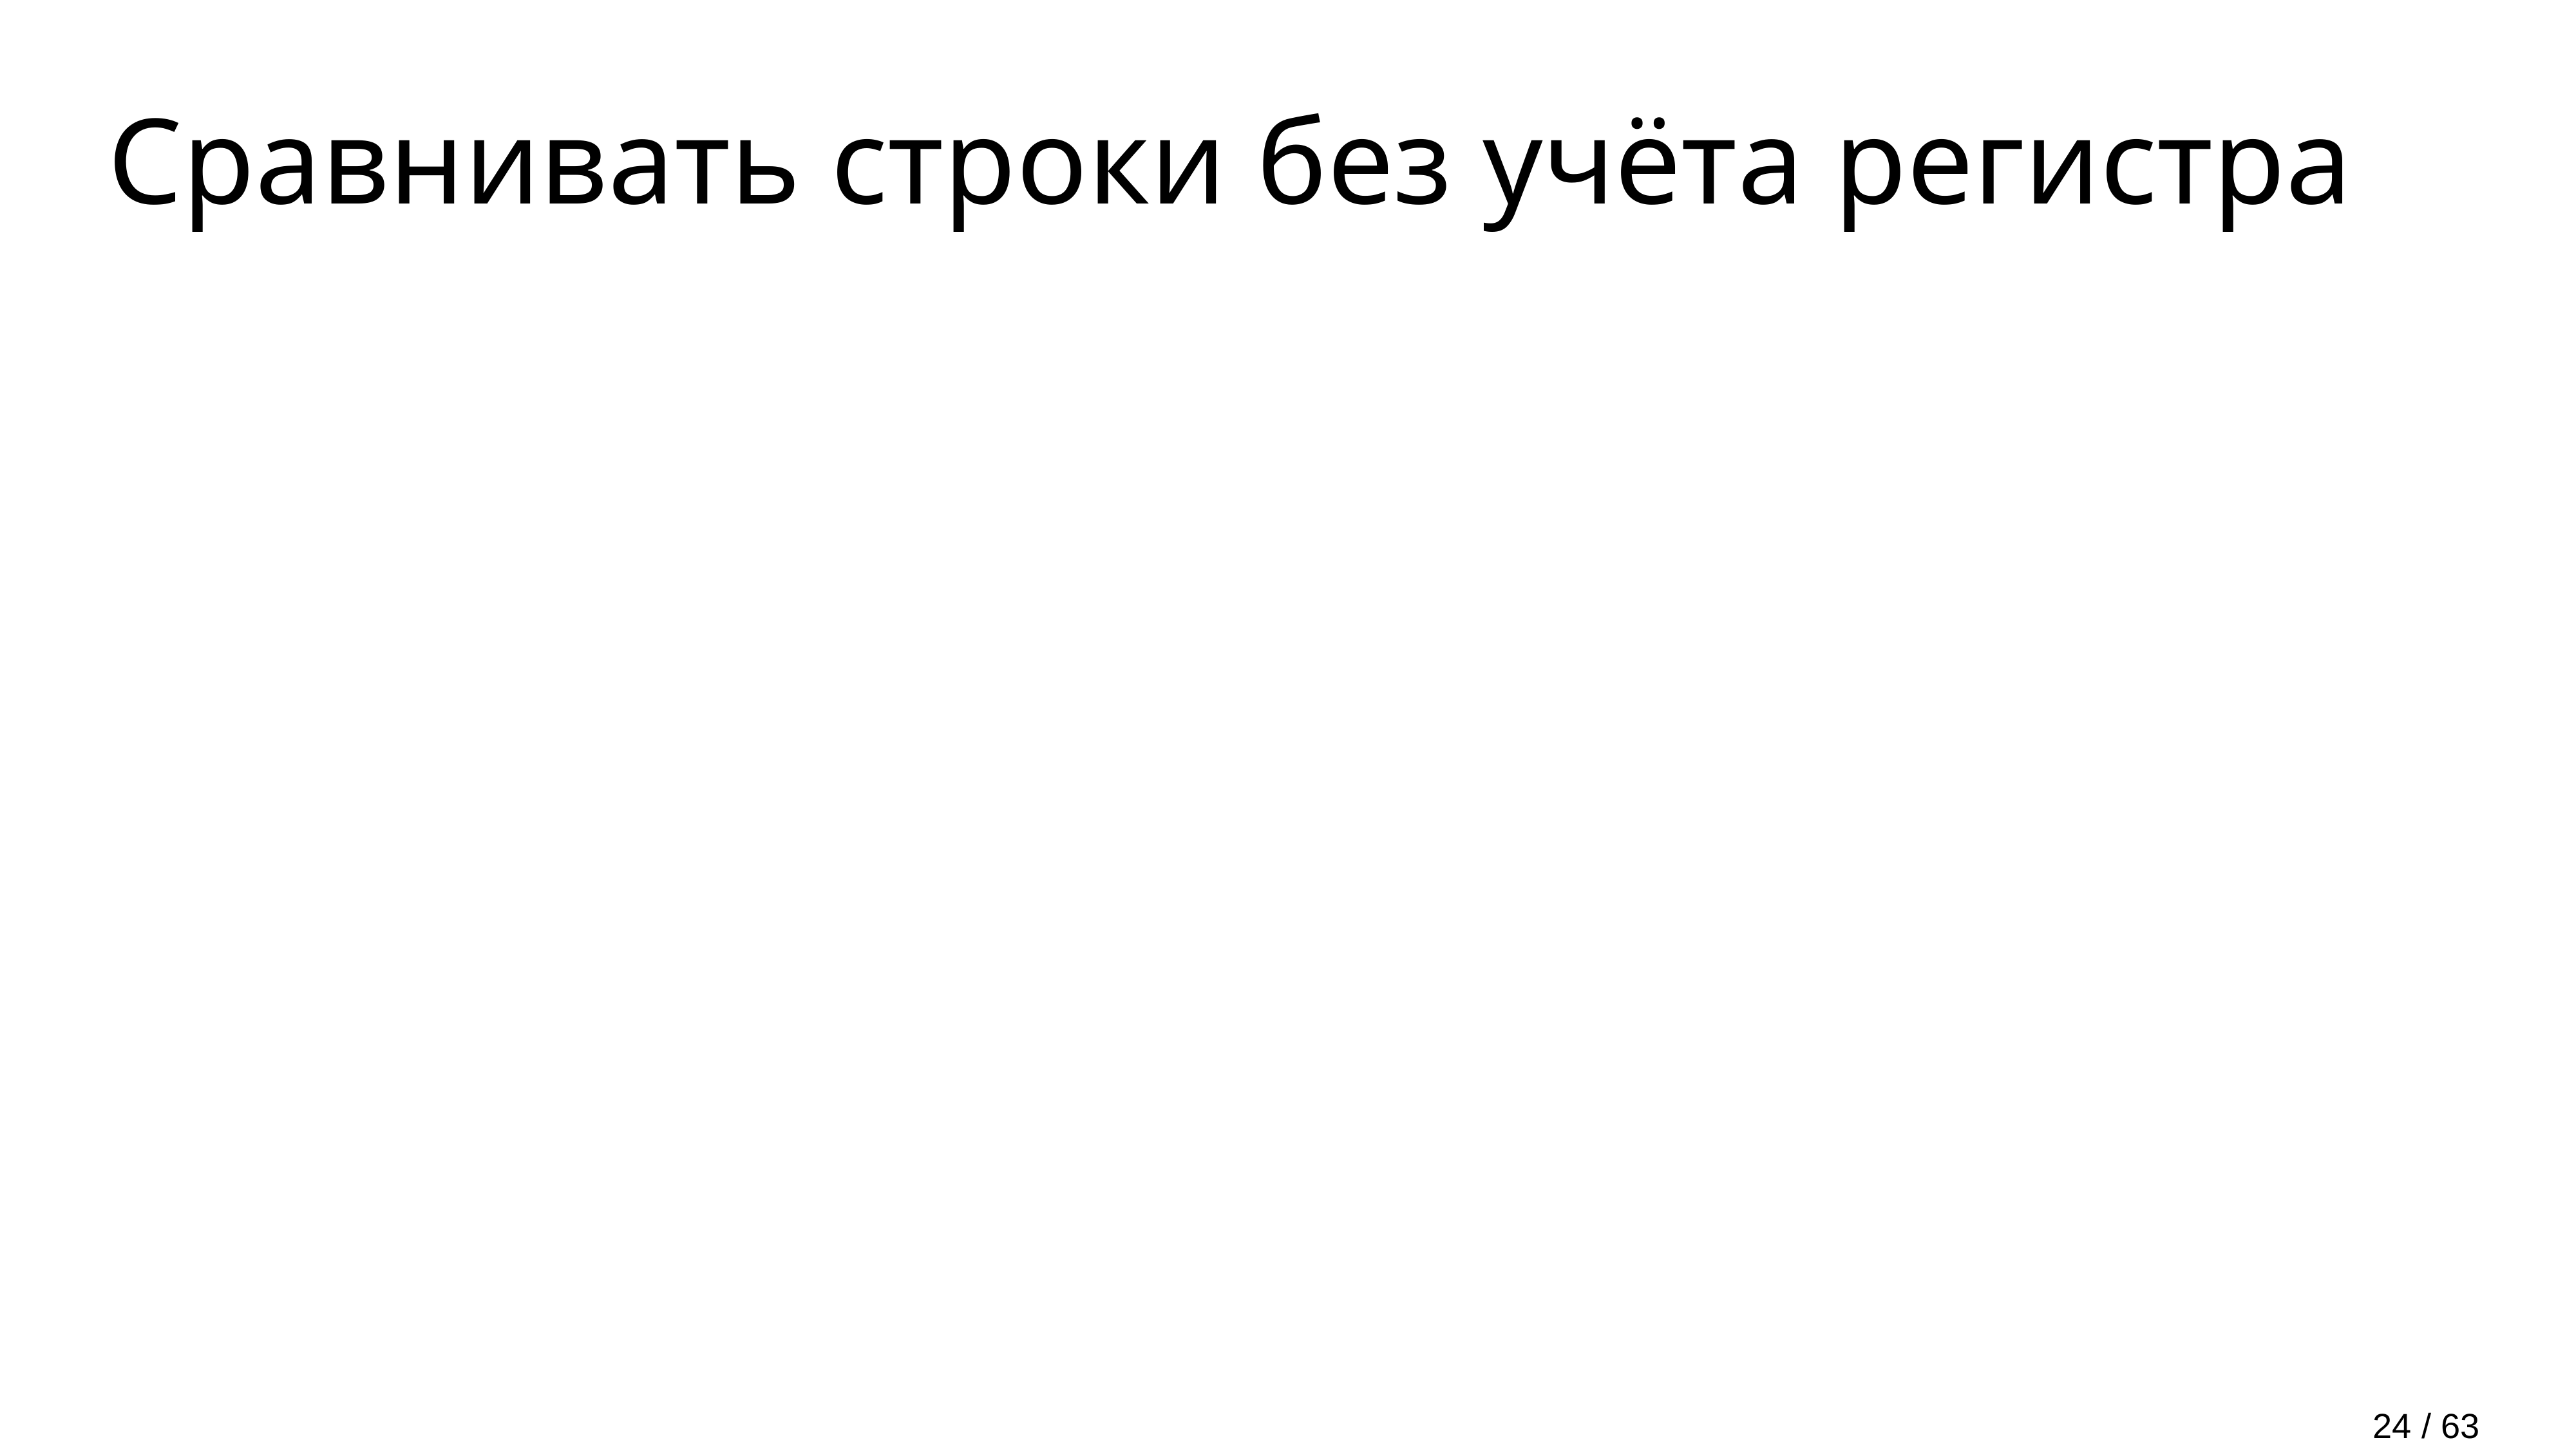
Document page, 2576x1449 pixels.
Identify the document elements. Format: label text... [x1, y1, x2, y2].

title Сравнивать строки без учёта регистра [108, 80, 2468, 242]
text_box <number> / 63 [2363, 1402, 2576, 1449]
